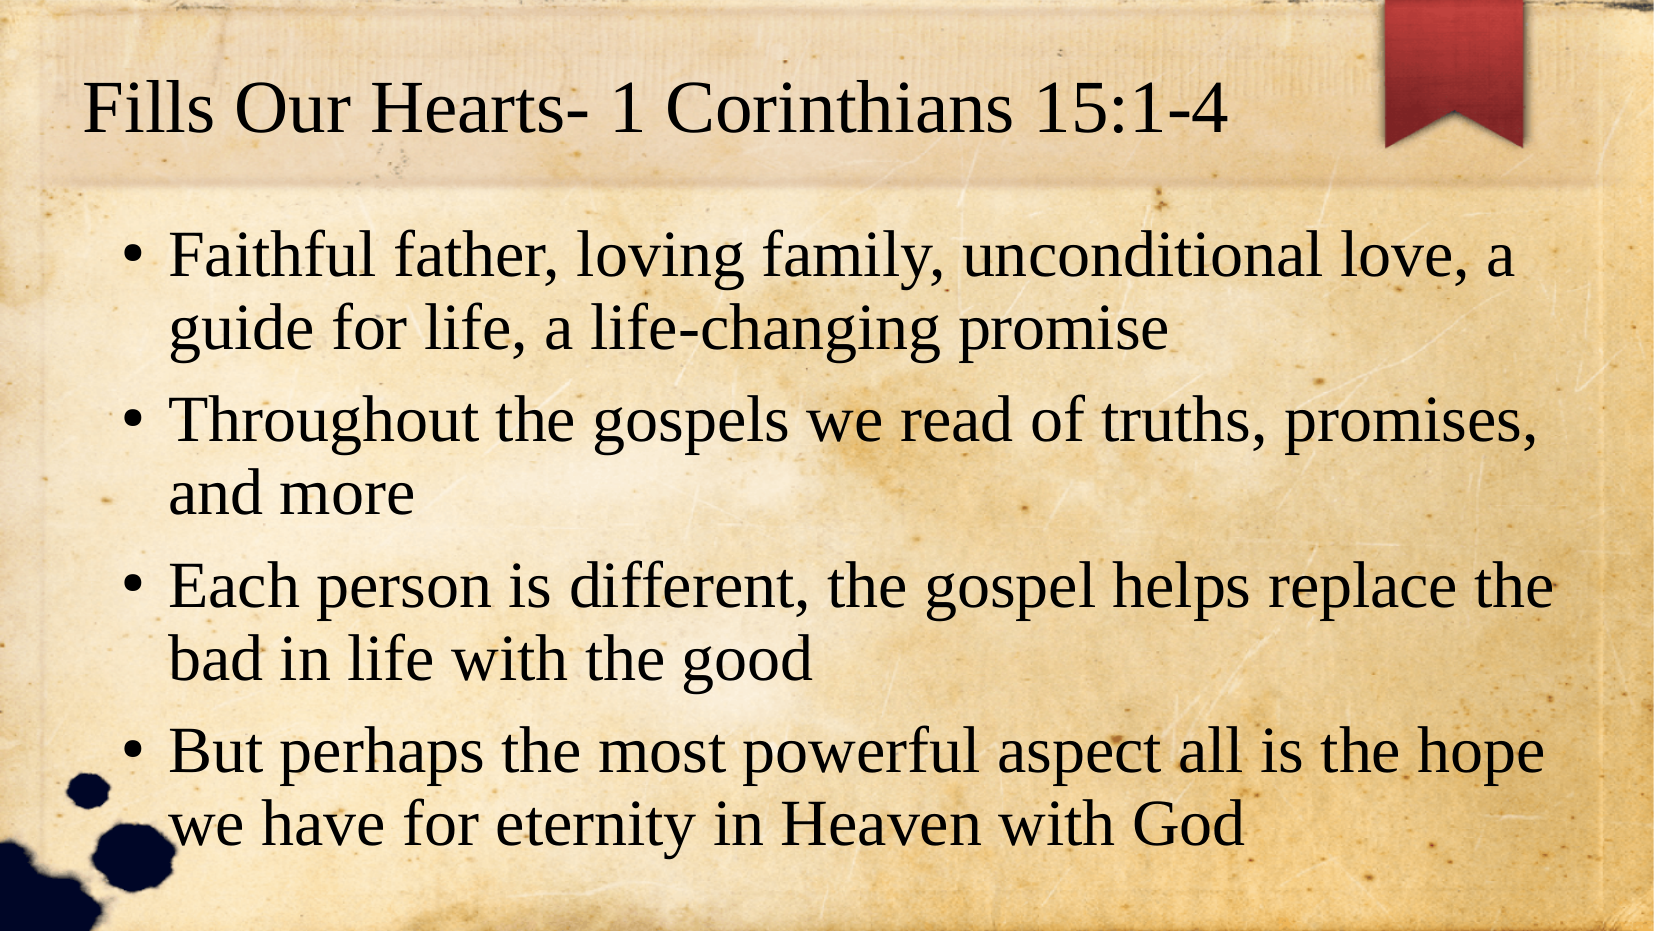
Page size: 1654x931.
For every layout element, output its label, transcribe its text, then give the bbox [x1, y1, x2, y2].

title Fills Our Hearts- 1 Corinthians 15:1-4 [82, 37, 1347, 178]
list Faithful father, loving family, unconditional love, a guide for life, a life-changing promise Throughout the gospels we read of truths, promises, and more Each person is different, the gospel helps replace the bad in life with the good But perhaps the most powerful aspect all is the hope we have for eternity in Heaven with God [105, 217, 1636, 863]
picture [0, 0, 1654, 931]
